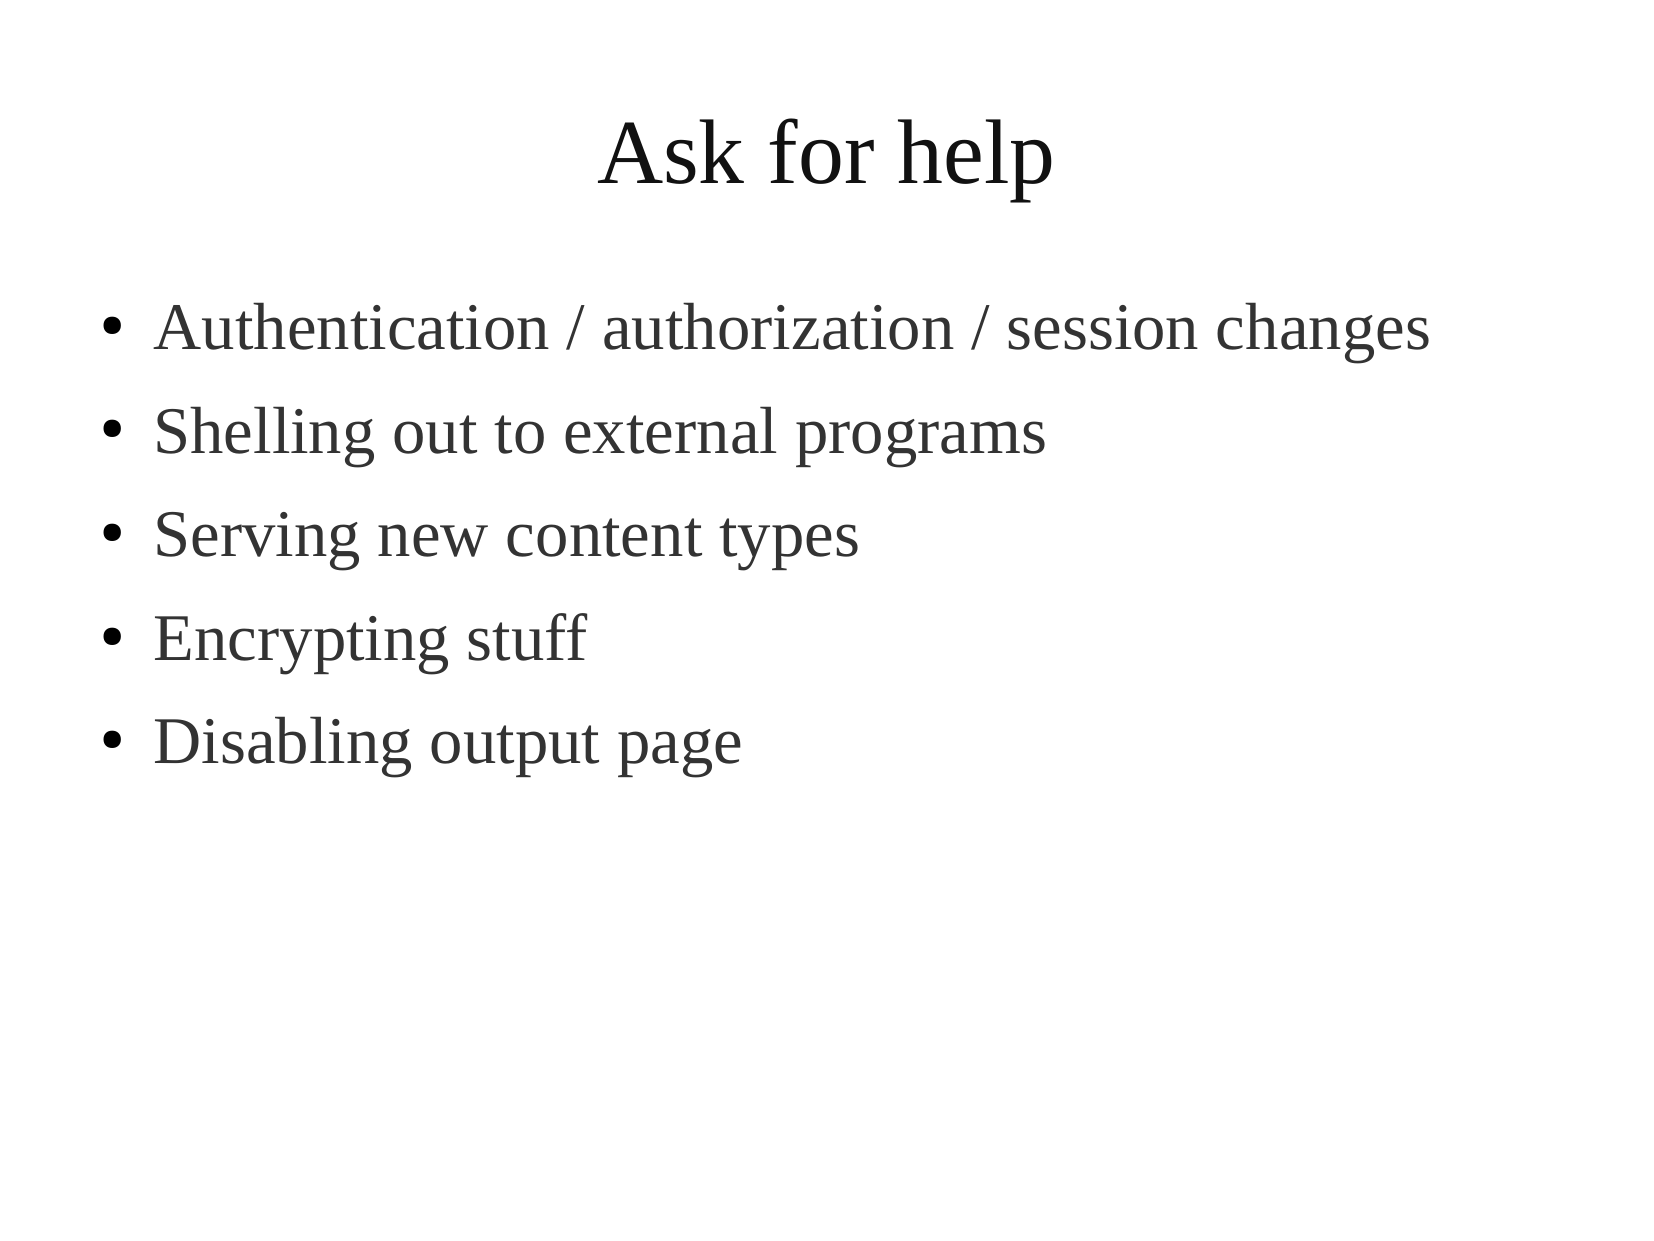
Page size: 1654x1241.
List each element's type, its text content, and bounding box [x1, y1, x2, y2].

title Ask for help [82, 49, 1571, 257]
list Authentication / authorization / session changes Shelling out to external programs Serving new content types Encrypting stuff Disabling output page [82, 290, 1538, 1081]
